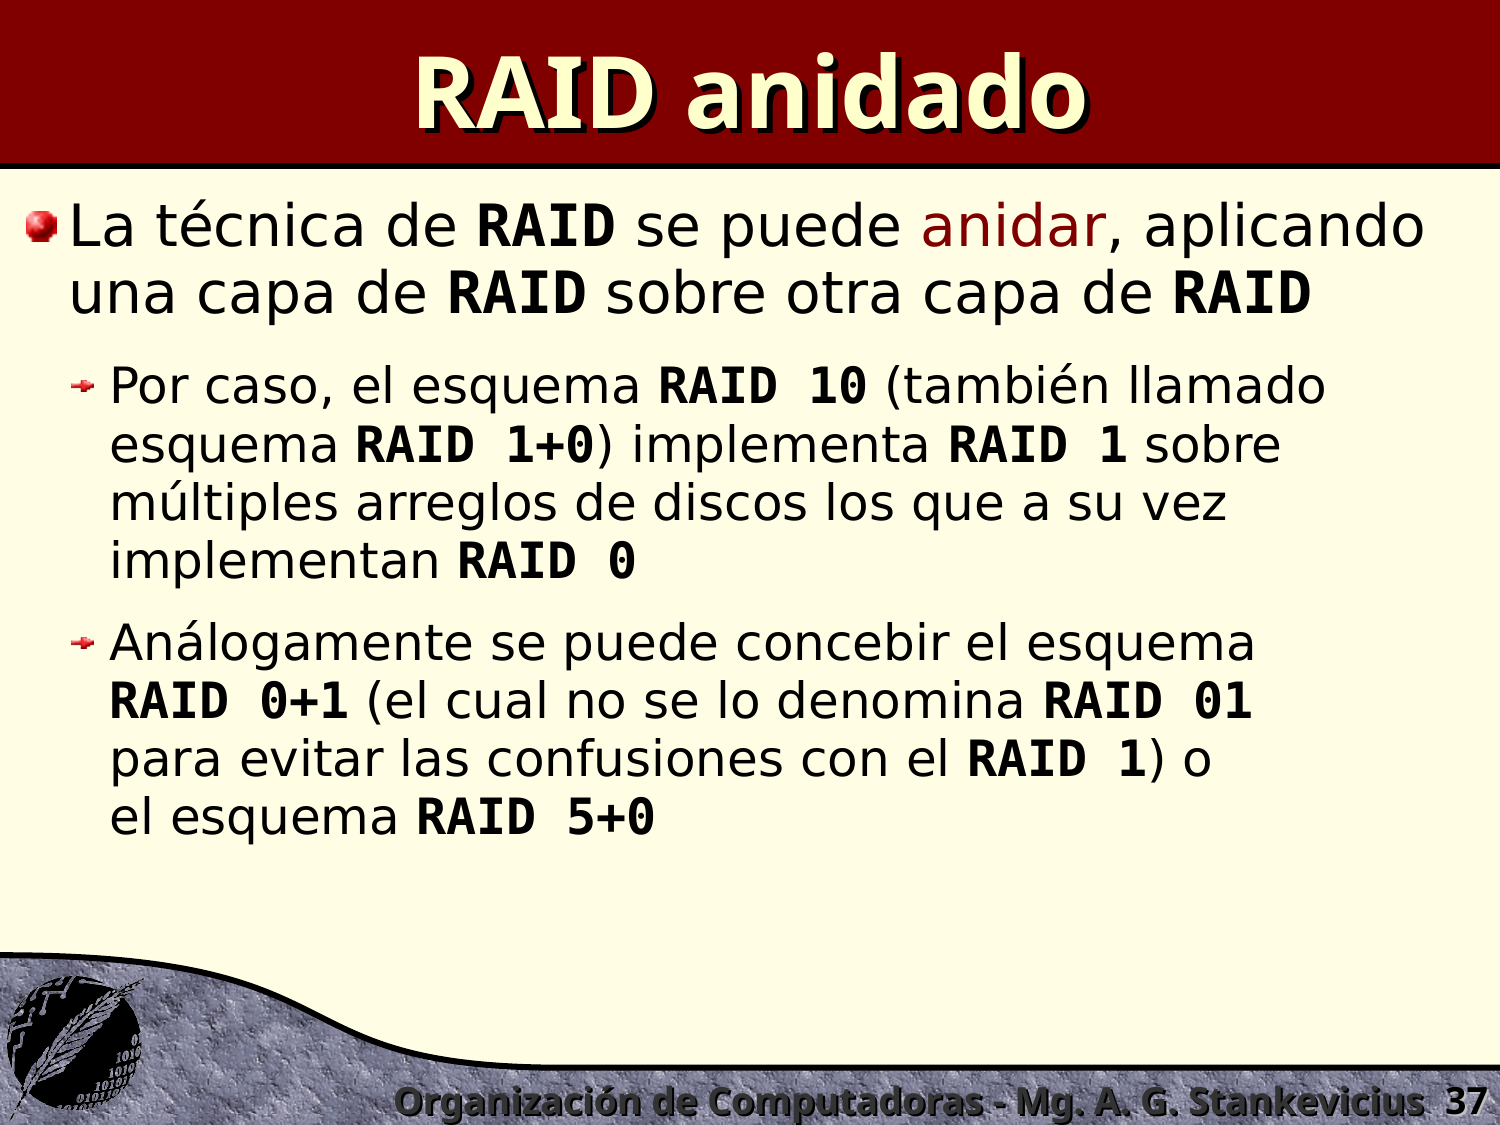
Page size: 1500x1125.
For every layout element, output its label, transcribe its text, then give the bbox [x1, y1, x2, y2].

picture [448, 1100, 455, 1110]
title RAID anidado [15, 5, 1485, 160]
picture [0, 959, 1500, 1125]
picture [802, 1100, 806, 1110]
list La técnica de RAID se puede anidar, aplicando una capa de RAID sobre otra capa de RAID Por caso, el esquema RAID 10 (también llamado esquema RAID 1+0) implementa RAID 1 sobre múltiples arreglos de discos los que a su vez implementan RAID 0 Análogamente se puede concebir el esquema RAID 0+1 (el cual no se lo denomina RAID 01 para evitar las confusiones con el RAID 1) o el esquema RAID 5+0 [11, 192, 1486, 935]
picture [1058, 1100, 1065, 1110]
